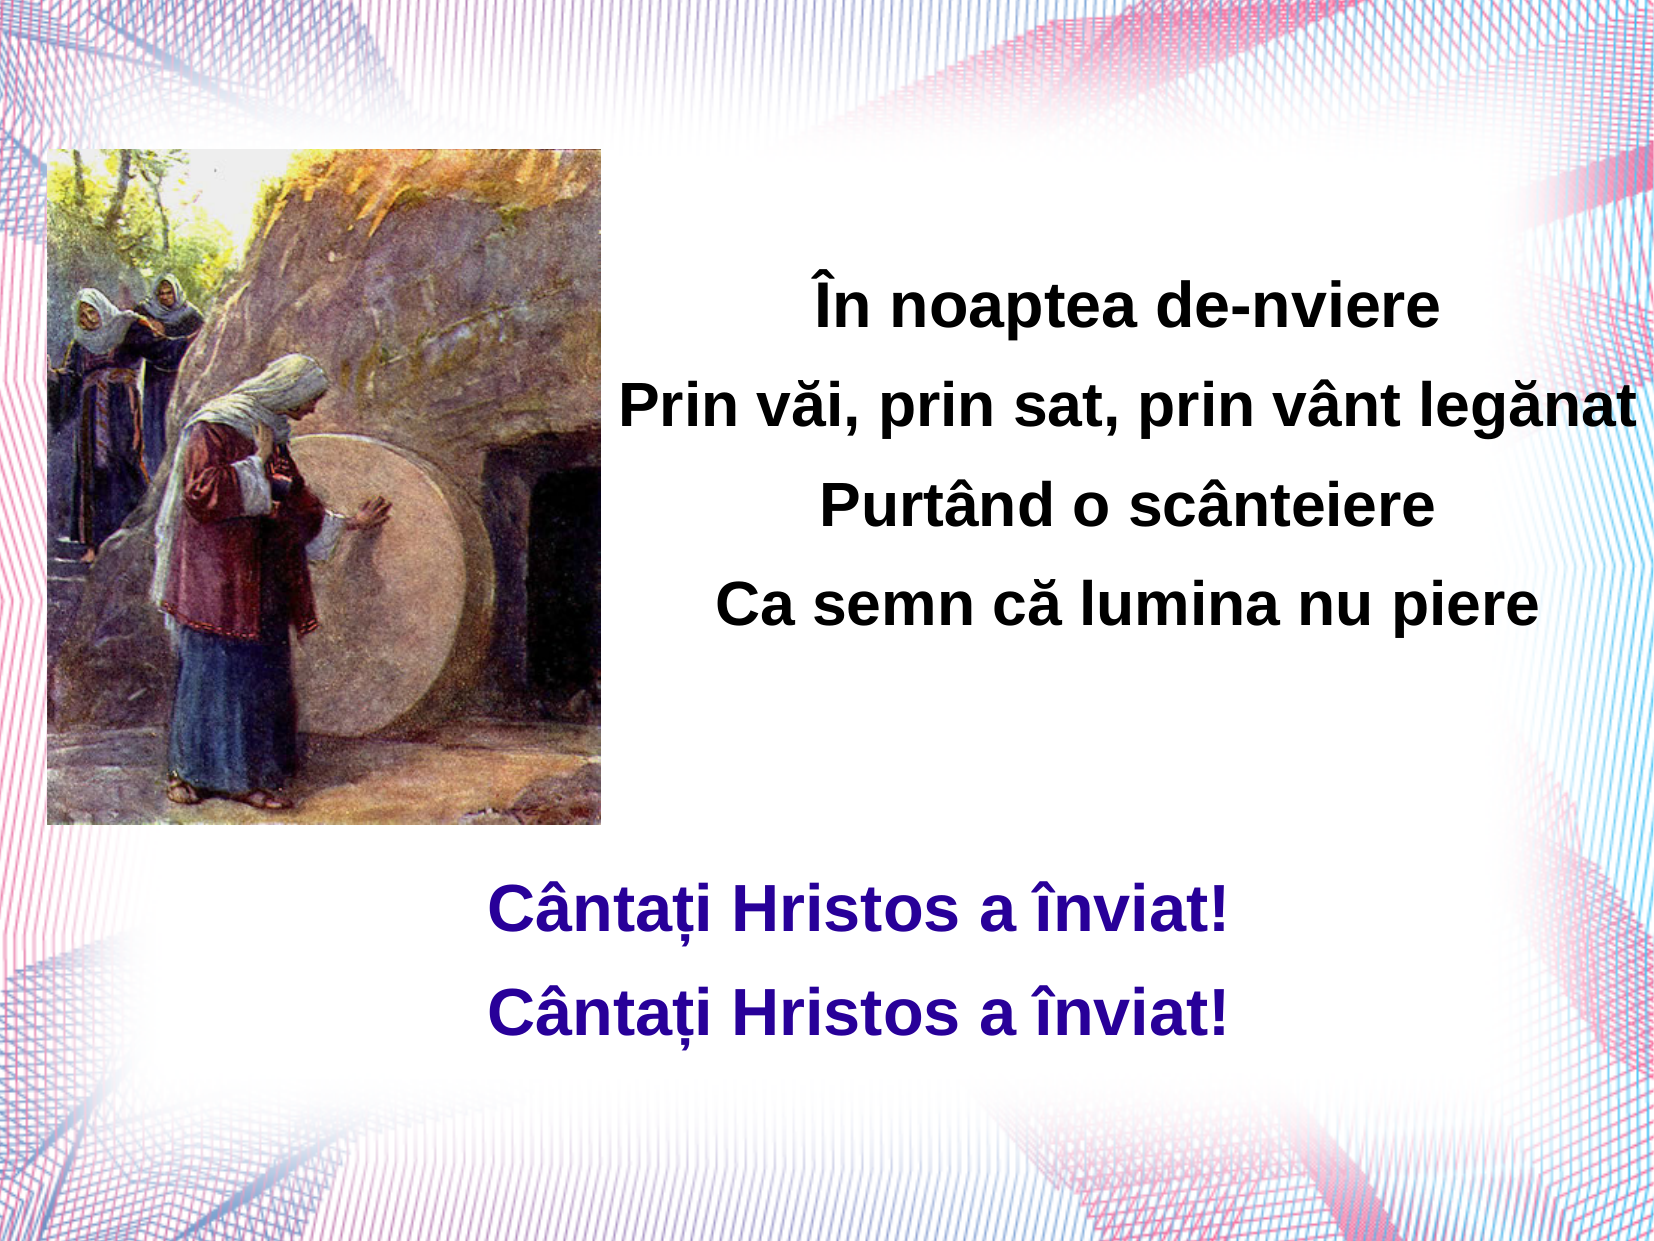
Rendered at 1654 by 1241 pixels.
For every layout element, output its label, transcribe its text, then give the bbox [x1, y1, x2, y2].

list În noaptea de-nviere Prin văi, prin sat, prin vânt legănat Purtând o scânteiere Ca semn că lumina nu piere [419, 268, 1654, 1051]
picture [0, 0, 1654, 1241]
list Cântați Hristos a înviat! Cântați Hristos a înviat! [150, 871, 1569, 1051]
